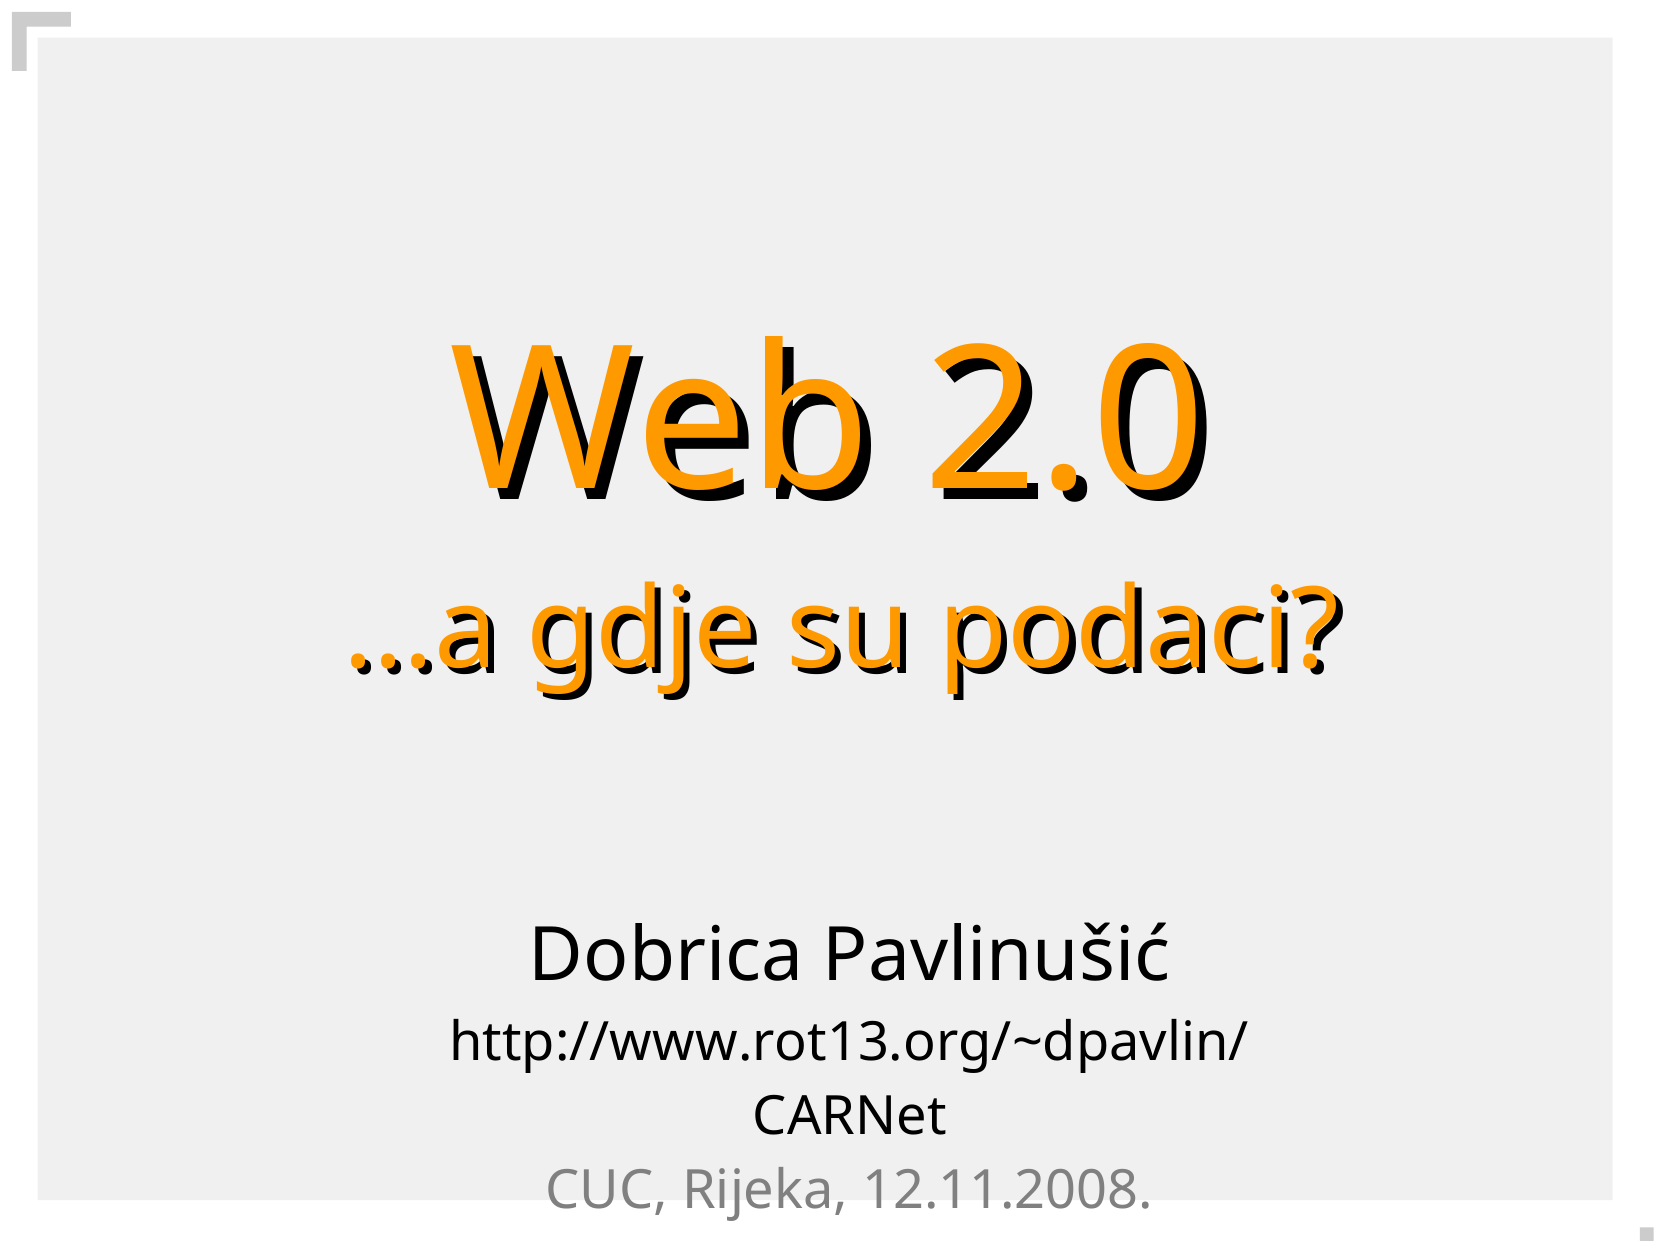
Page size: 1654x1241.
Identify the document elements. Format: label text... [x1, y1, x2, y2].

list Dobrica Pavlinušić http://www.rot13.org/~dpavlin/ CARNet CUC, Rijeka, 12.11.2008. [121, 900, 1561, 1164]
title Web 2.0 ...a gdje su podaci? [121, 75, 1534, 900]
